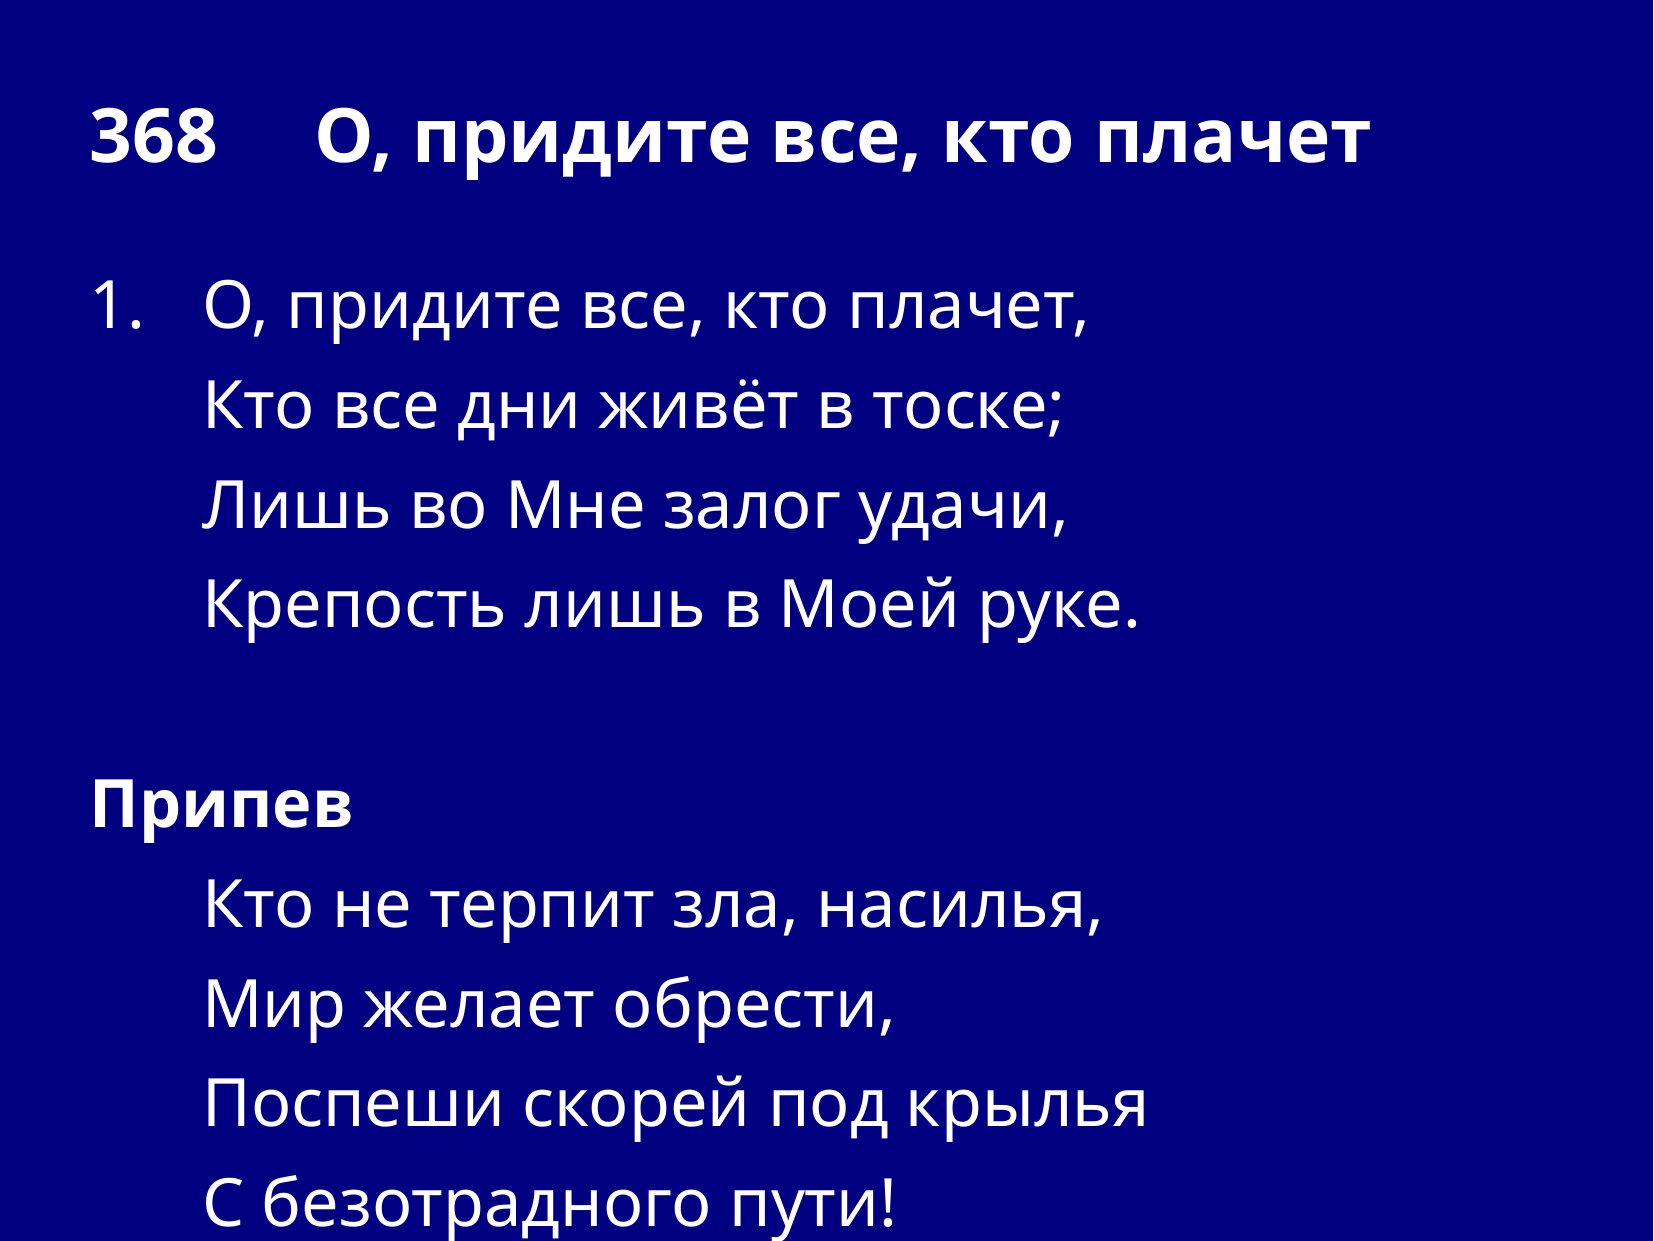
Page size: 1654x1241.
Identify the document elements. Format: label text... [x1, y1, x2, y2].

text_box 368 О, придите все, кто плачет [75, 75, 1576, 188]
text_box 1. О, придите все, кто плачет, Кто все дни живёт в тоске; Лишь во Мне залог удачи, Крепость лишь в Моей руке. Припев Кто не терпит зла, насилья, Мир желает обрести, Поспеши скорей под крылья С безотрадного пути! [75, 188, 1576, 1163]
